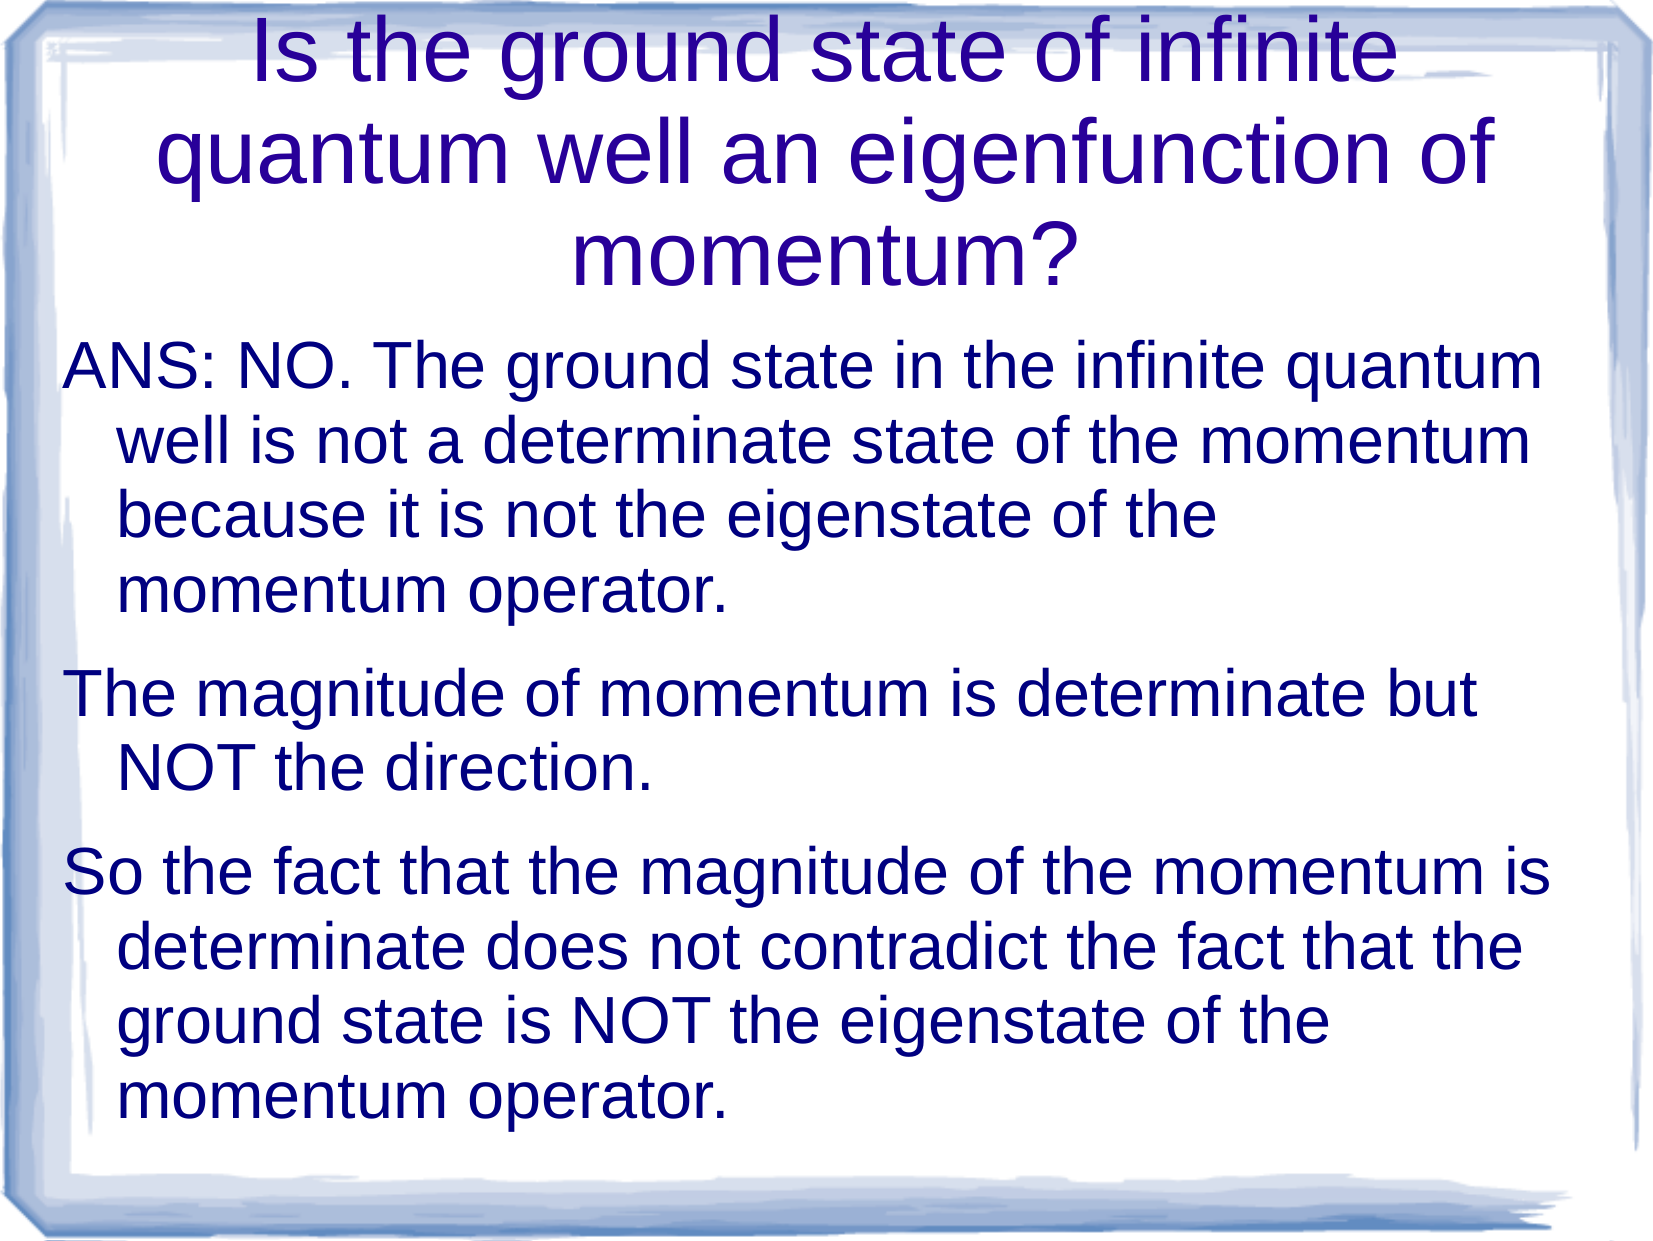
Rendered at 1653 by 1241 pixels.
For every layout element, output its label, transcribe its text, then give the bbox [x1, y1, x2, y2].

picture [0, 0, 1653, 1241]
title Is the ground state of infinite quantum well an eigenfunction of momentum? [82, 0, 1570, 307]
list ANS: NO. The ground state in the infinite quantum well is not a determinate state of the momentum because it is not the eigenstate of the momentum operator. The magnitude of momentum is determinate but NOT the direction. So the fact that the magnitude of the momentum is determinate does not contradict the fact that the ground state is NOT the eigenstate of the momentum operator. [59, 324, 1569, 1141]
